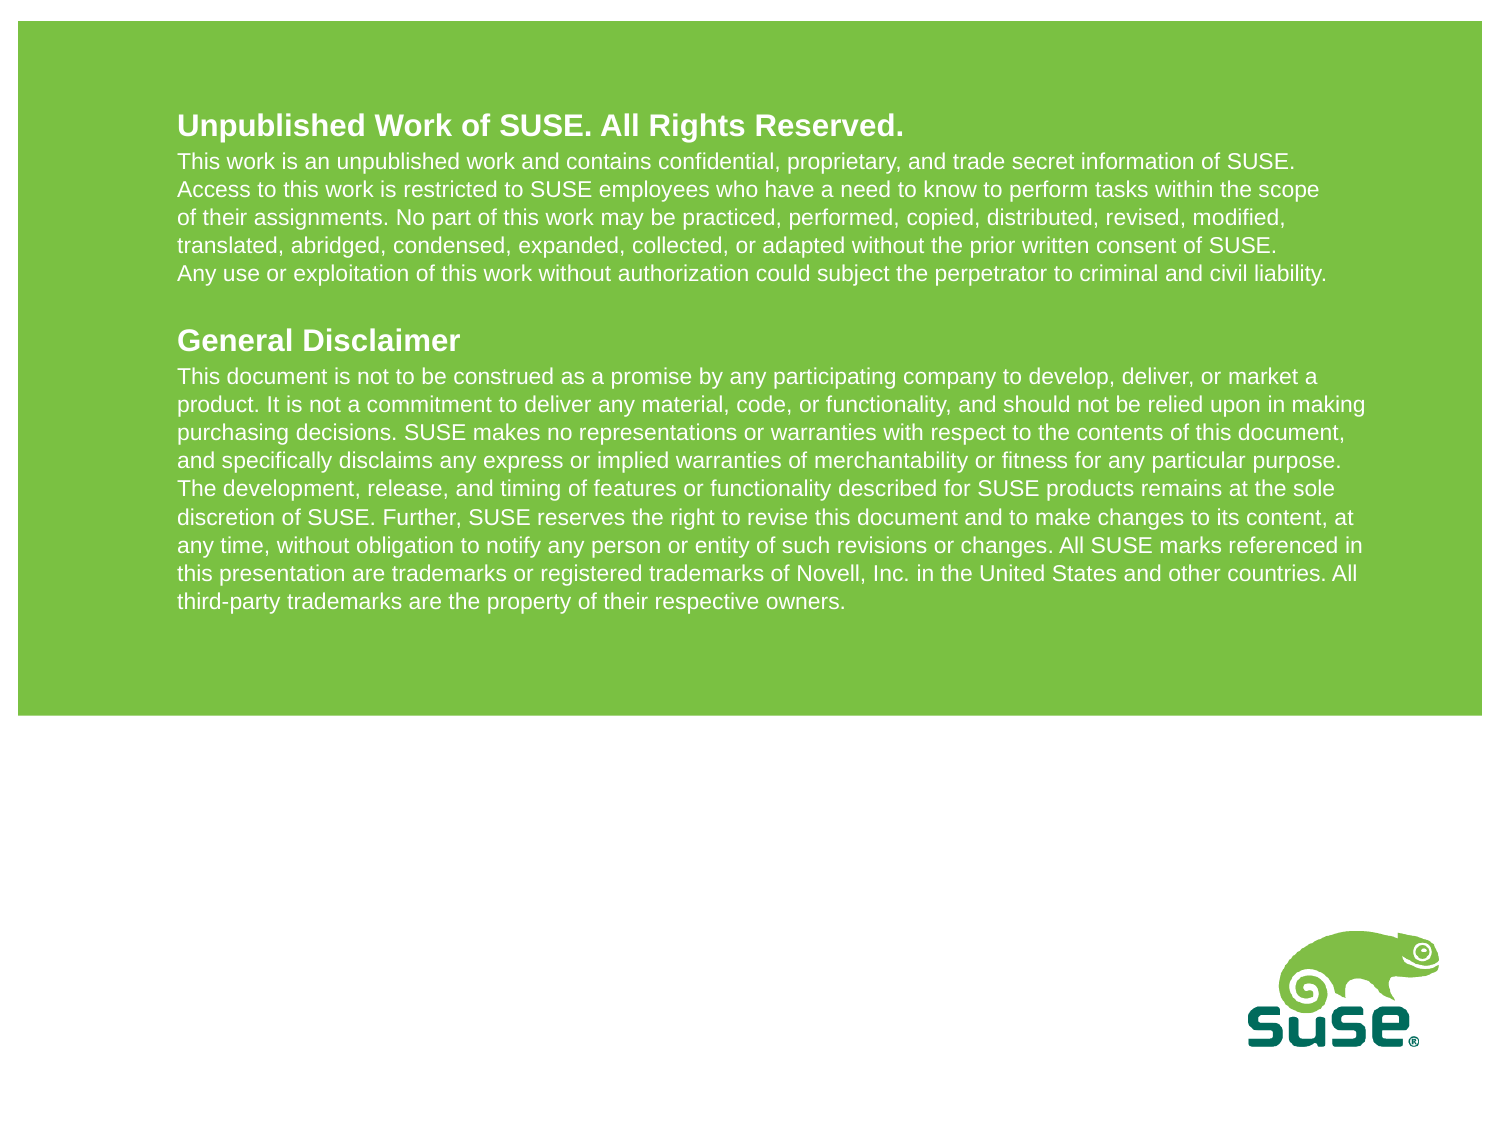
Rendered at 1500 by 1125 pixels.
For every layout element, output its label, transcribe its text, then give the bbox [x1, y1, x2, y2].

picture [1248, 931, 1439, 1047]
text_box Unpublished Work of SUSE. All Rights Reserved. This work is an unpublished work and contains confidential, proprietary, and trade secret information of SUSE. Access to this work is restricted to SUSE employees who have a need to know to perform tasks within the scope of their assignments. No part of this work may be practiced, performed, copied, distributed, revised, modified, translated, abridged, condensed, expanded, collected, or adapted without the prior written consent of SUSE. Any use or exploitation of this work without authorization could subject the perpetrator to criminal and civil liability. General Disclaimer This document is not to be construed as a promise by any participating company to develop, deliver, or market a product. It is not a commitment to deliver any material, code, or functionality, and should not be relied upon in making purchasing decisions. SUSE makes no representations or warranties with respect to the contents of this document, and specifically disclaims any express or implied warranties of merchantability or fitness for any particular purpose. The development, release, and timing of features or functionality described for SUSE products remains at the sole discretion of SUSE. Further, SUSE reserves the right to revise this document and to make changes to its content, at any time, without obligation to notify any person or entity of such revisions or changes. All SUSE marks referenced in this presentation are trademarks or registered trademarks of Novell, Inc. in the United States and other countries. All third-party trademarks are the property of their respective owners. [162, 97, 1387, 626]
